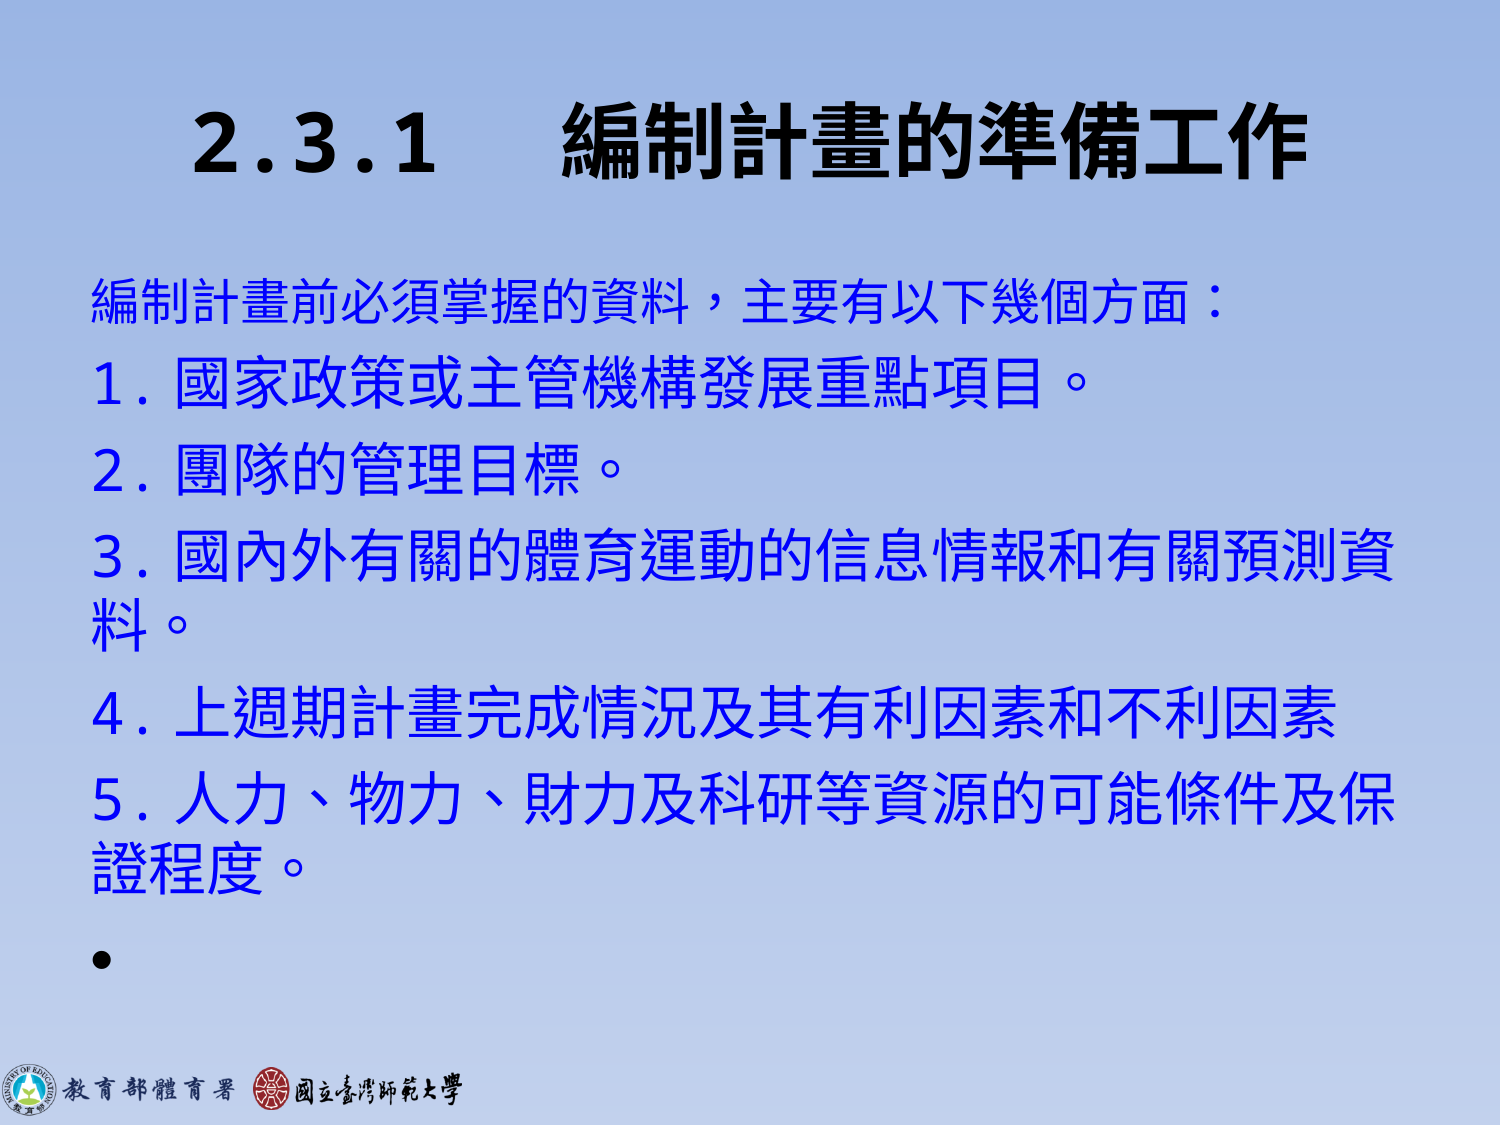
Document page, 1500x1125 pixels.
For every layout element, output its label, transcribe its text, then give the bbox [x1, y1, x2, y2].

list 編制計畫前必須掌握的資料，主要有以下幾個方面： 1.國家政策或主管機構發展重點項目。 2.團隊的管理目標。 3.國內外有關的體育運動的信息情報和有關預測資料。 4.上週期計畫完成情況及其有利因素和不利因素 5.人力、物力、財力及科研等資源的可能條件及保證程度。 [75, 262, 1463, 951]
title 2.3.1 編制計畫的準備工作 [75, 45, 1426, 233]
